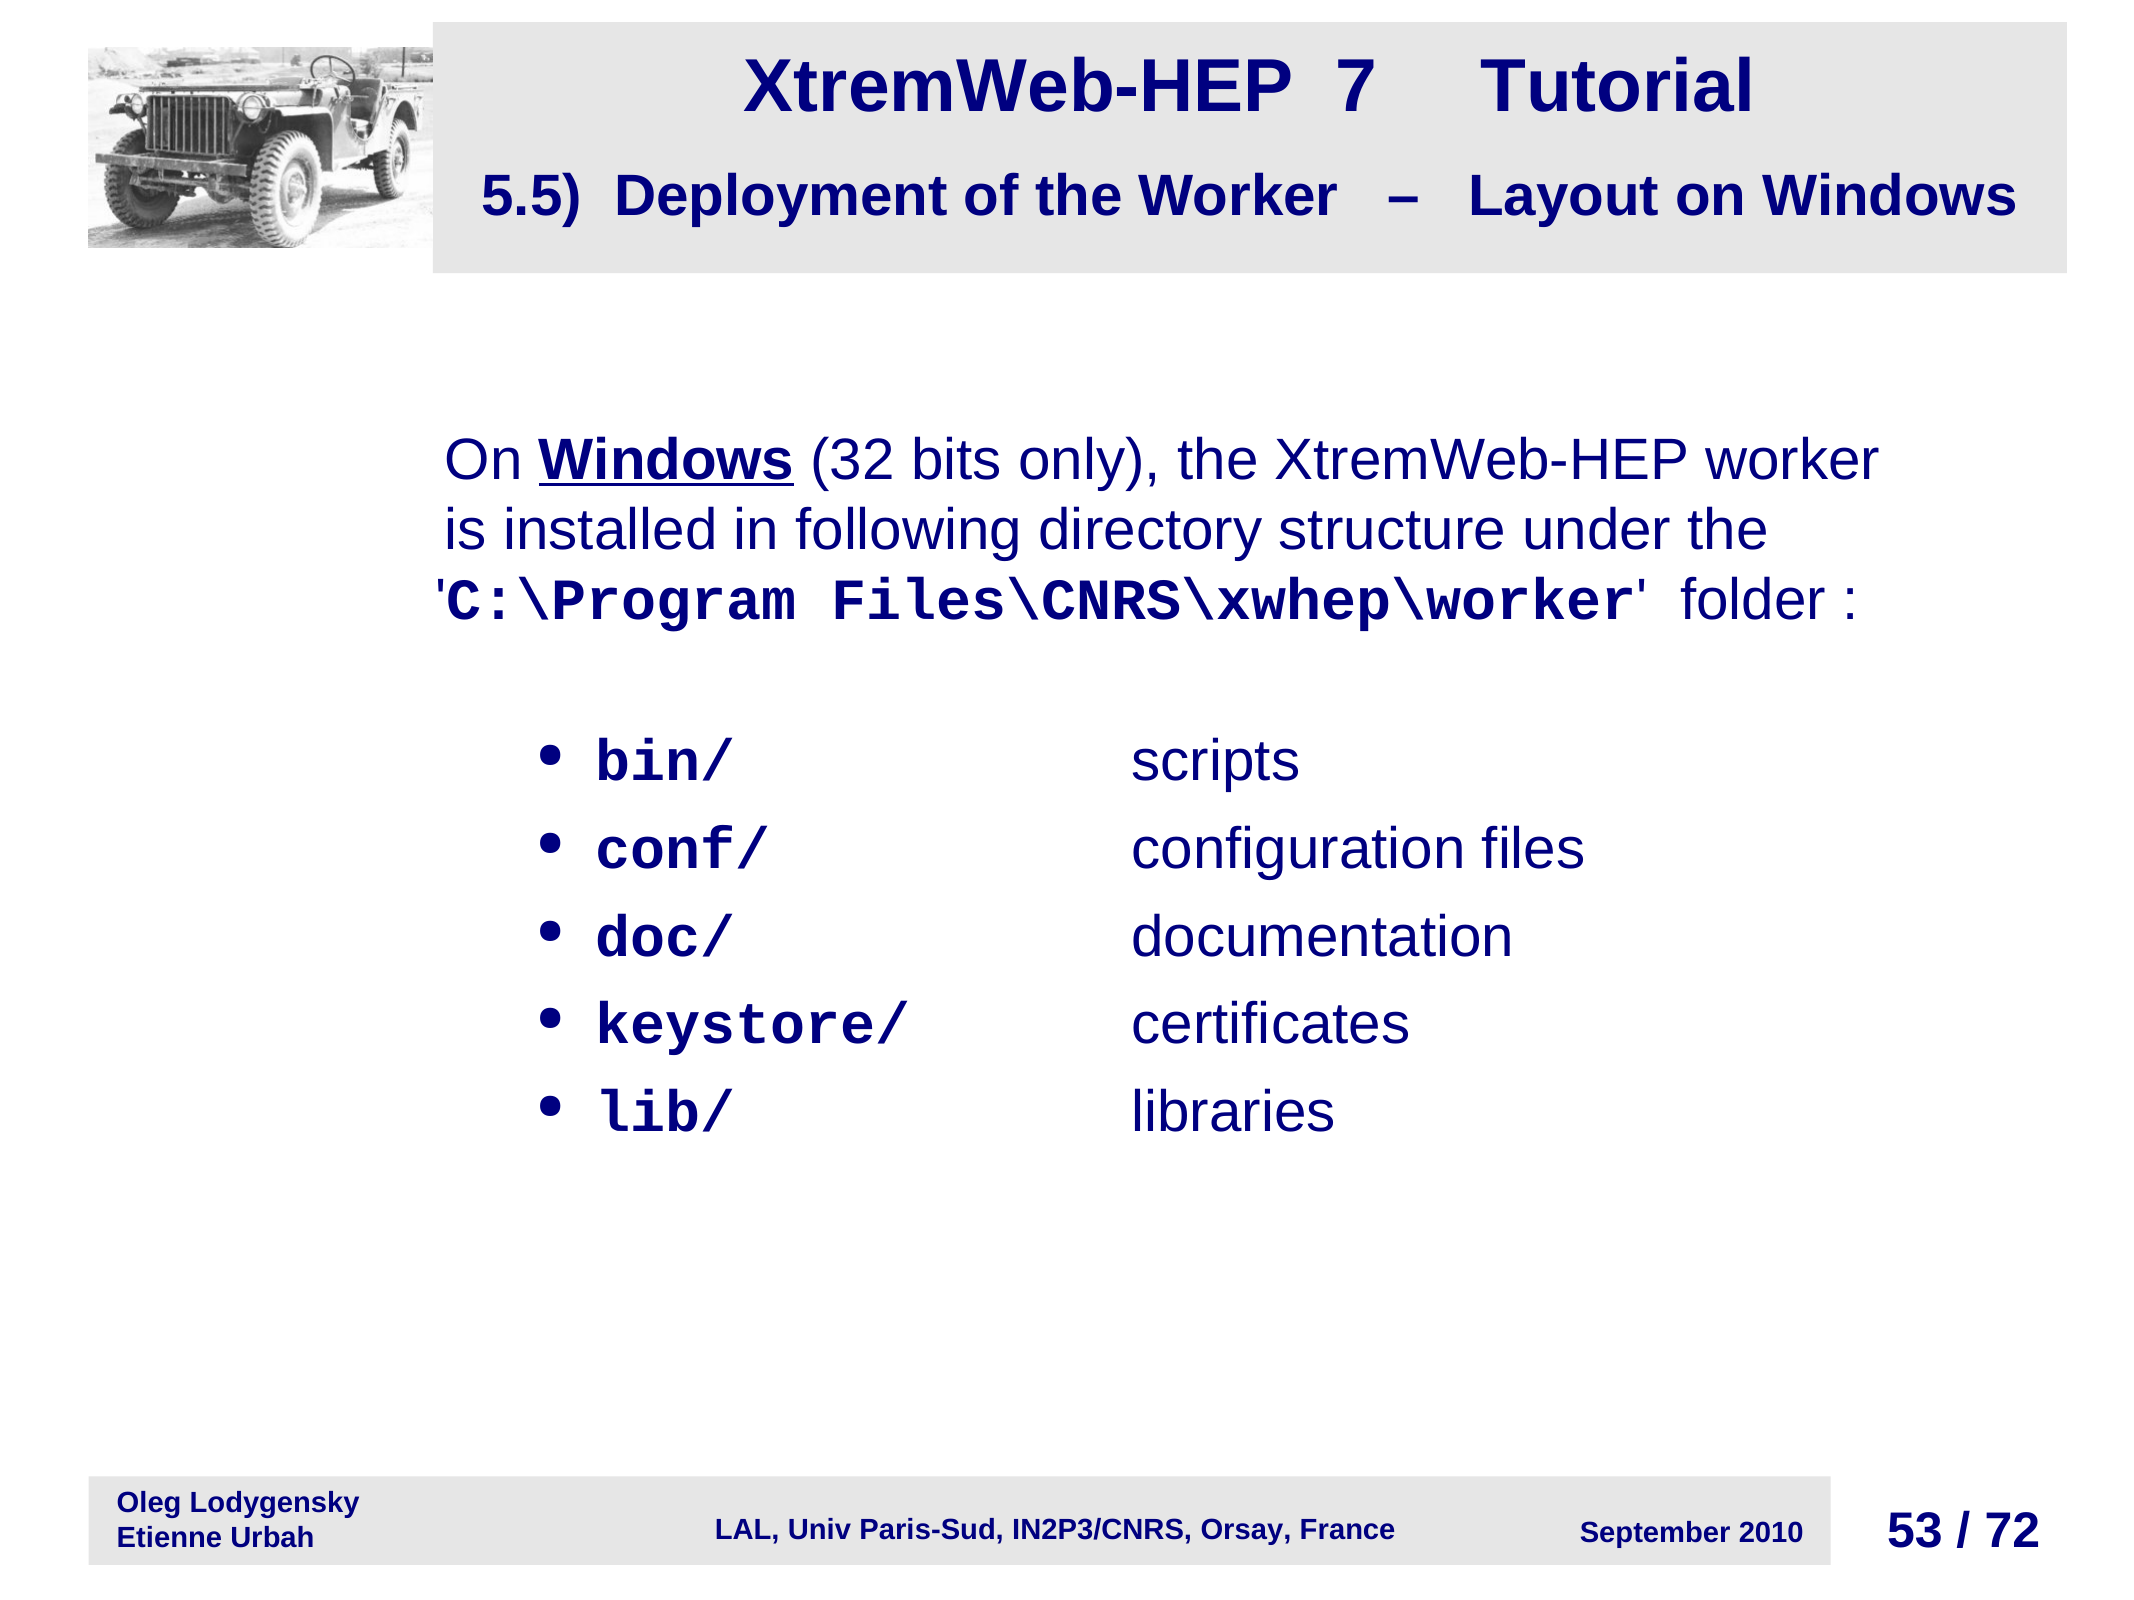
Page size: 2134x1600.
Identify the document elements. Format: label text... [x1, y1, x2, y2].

title 5.5) Deployment of the Worker – Layout on Windows [442, 118, 2067, 266]
text_box On Windows (32 bits only), the XtremWeb-HEP worker is installed in following directory structure under the 'C:\Program Files\CNRS\xwhep\worker' folder : [435, 420, 1905, 650]
text_box scripts configuration files documentation certificates libraries [1122, 650, 1876, 1095]
picture [88, 47, 433, 248]
text_box bin/ conf/ doc/ keystore/ lib/ [526, 650, 920, 1144]
